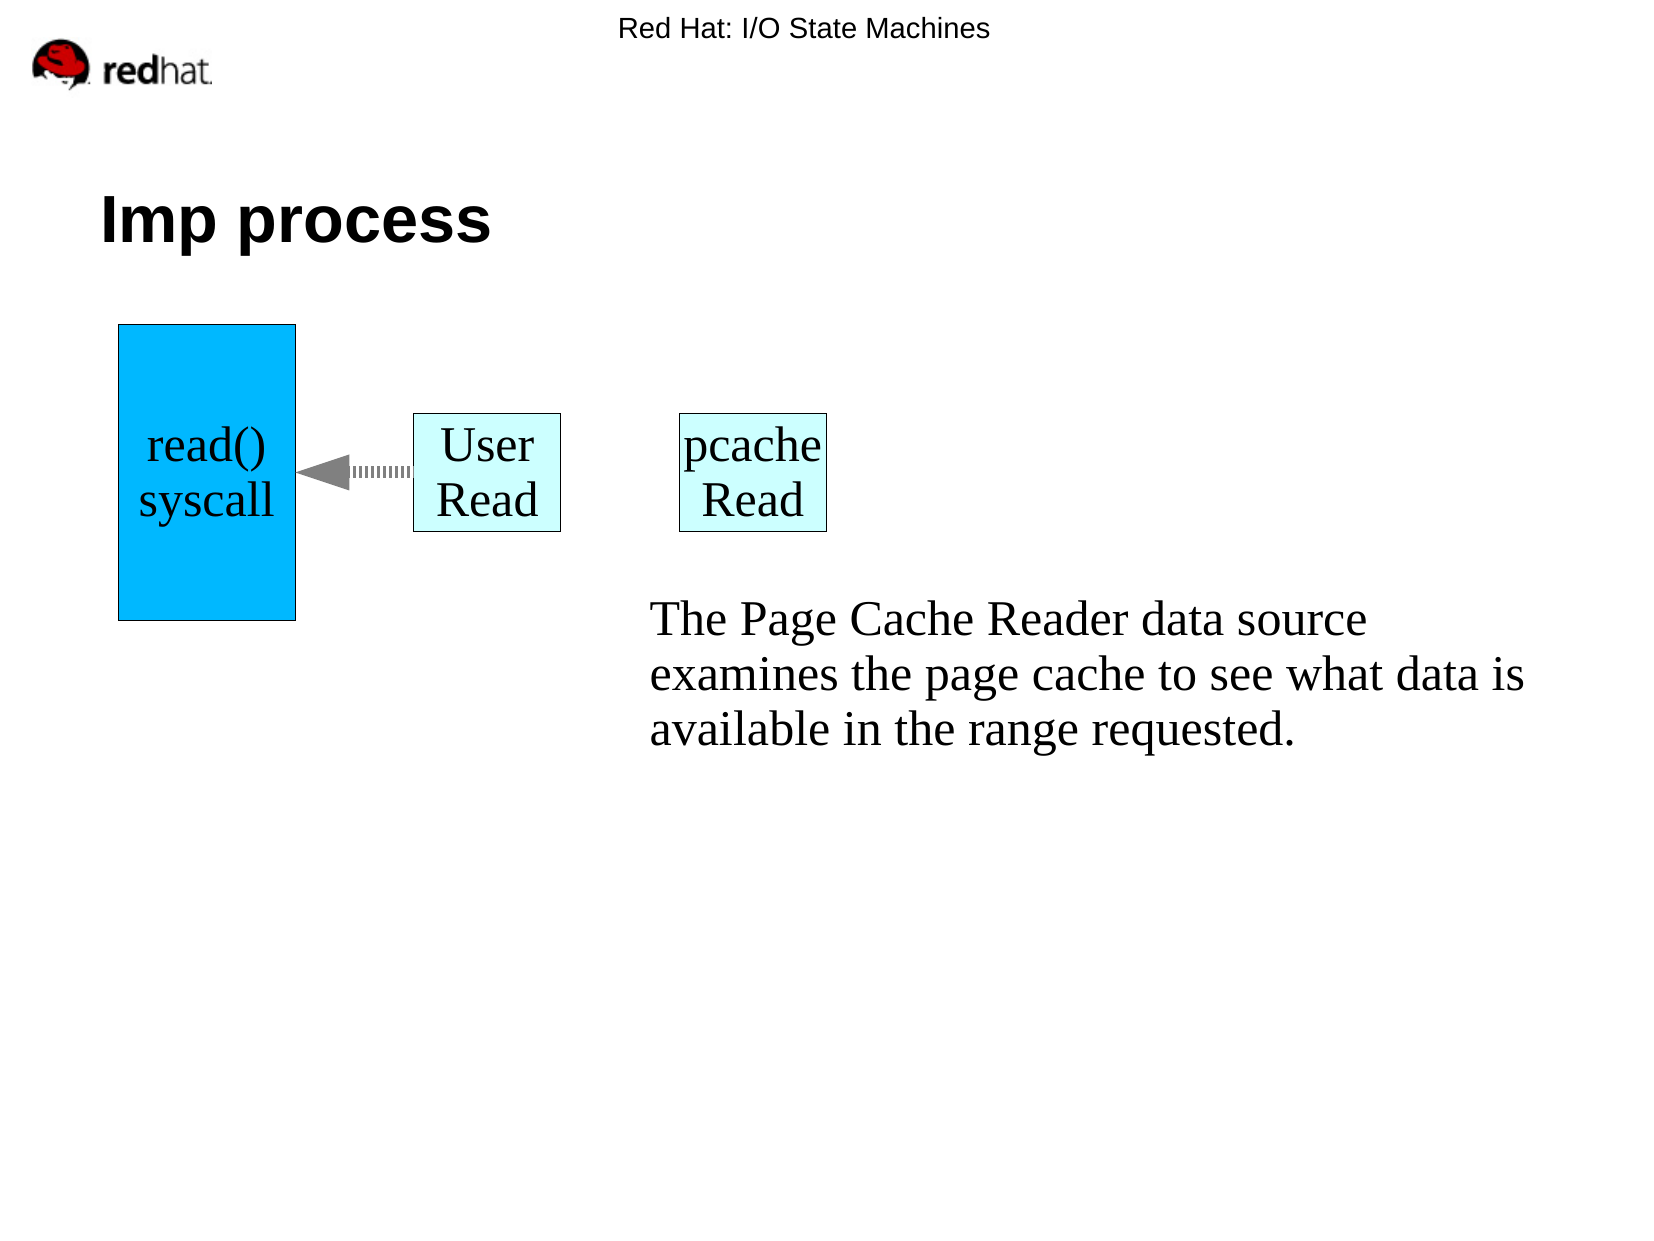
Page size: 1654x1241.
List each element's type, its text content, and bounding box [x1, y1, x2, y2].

title Imp process [100, 164, 1506, 275]
text_box read() syscall [118, 324, 296, 621]
text_box User Read [413, 413, 561, 532]
text_box The Page Cache Reader data source examines the page cache to see what data is available in the range requested. [649, 590, 1536, 1152]
text_box pcache Read [679, 413, 827, 532]
picture [31, 37, 212, 98]
